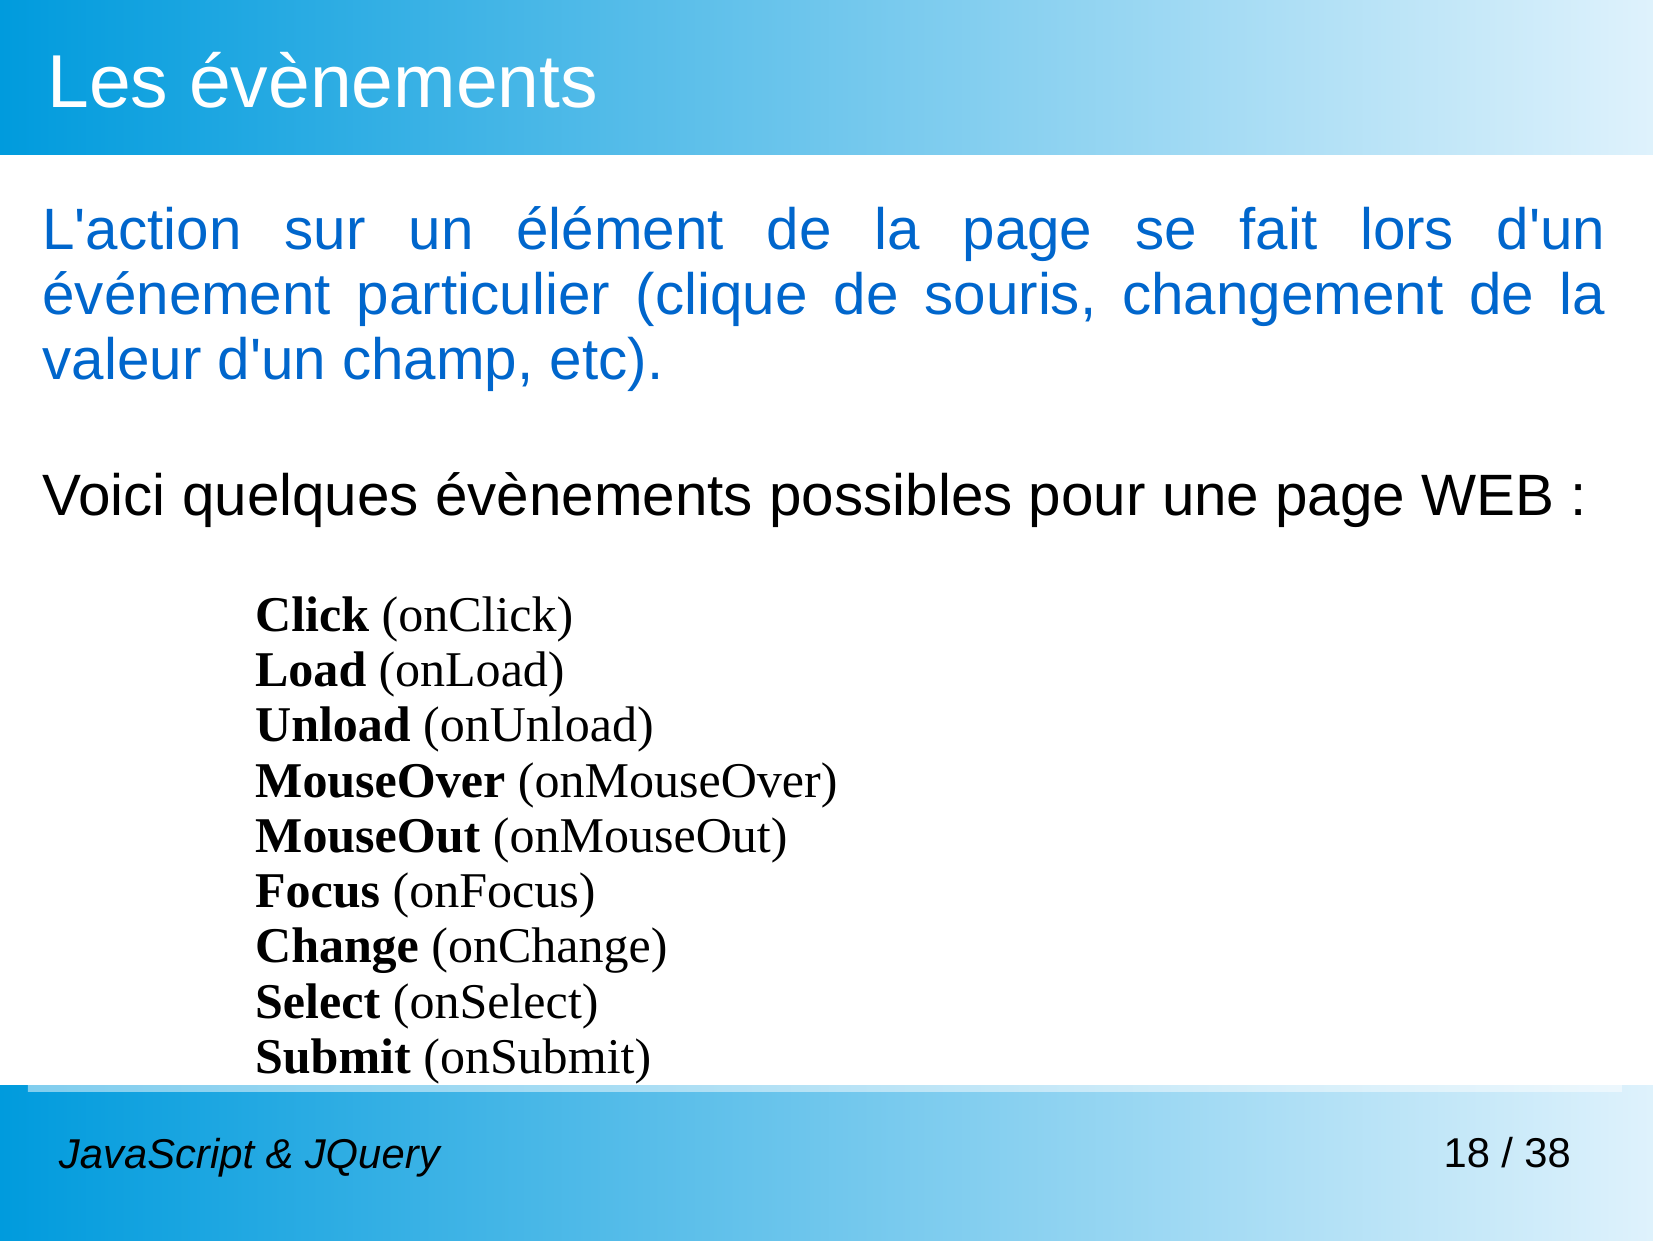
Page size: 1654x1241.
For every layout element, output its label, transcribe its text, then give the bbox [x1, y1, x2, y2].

title Les évènements [47, 28, 1536, 134]
text_box L'action sur un élément de la page se fait lors d'un événement particulier (clique de souris, changement de la valeur d'un champ, etc). Voici quelques évènements possibles pour une page WEB : Click (onClick) Load (onLoad) Unload (onUnload) MouseOver (onMouseOver) MouseOut (onMouseOut) Focus (onFocus) Change (onChange) Select (onSelect) Submit (onSubmit) [27, 189, 1623, 1087]
